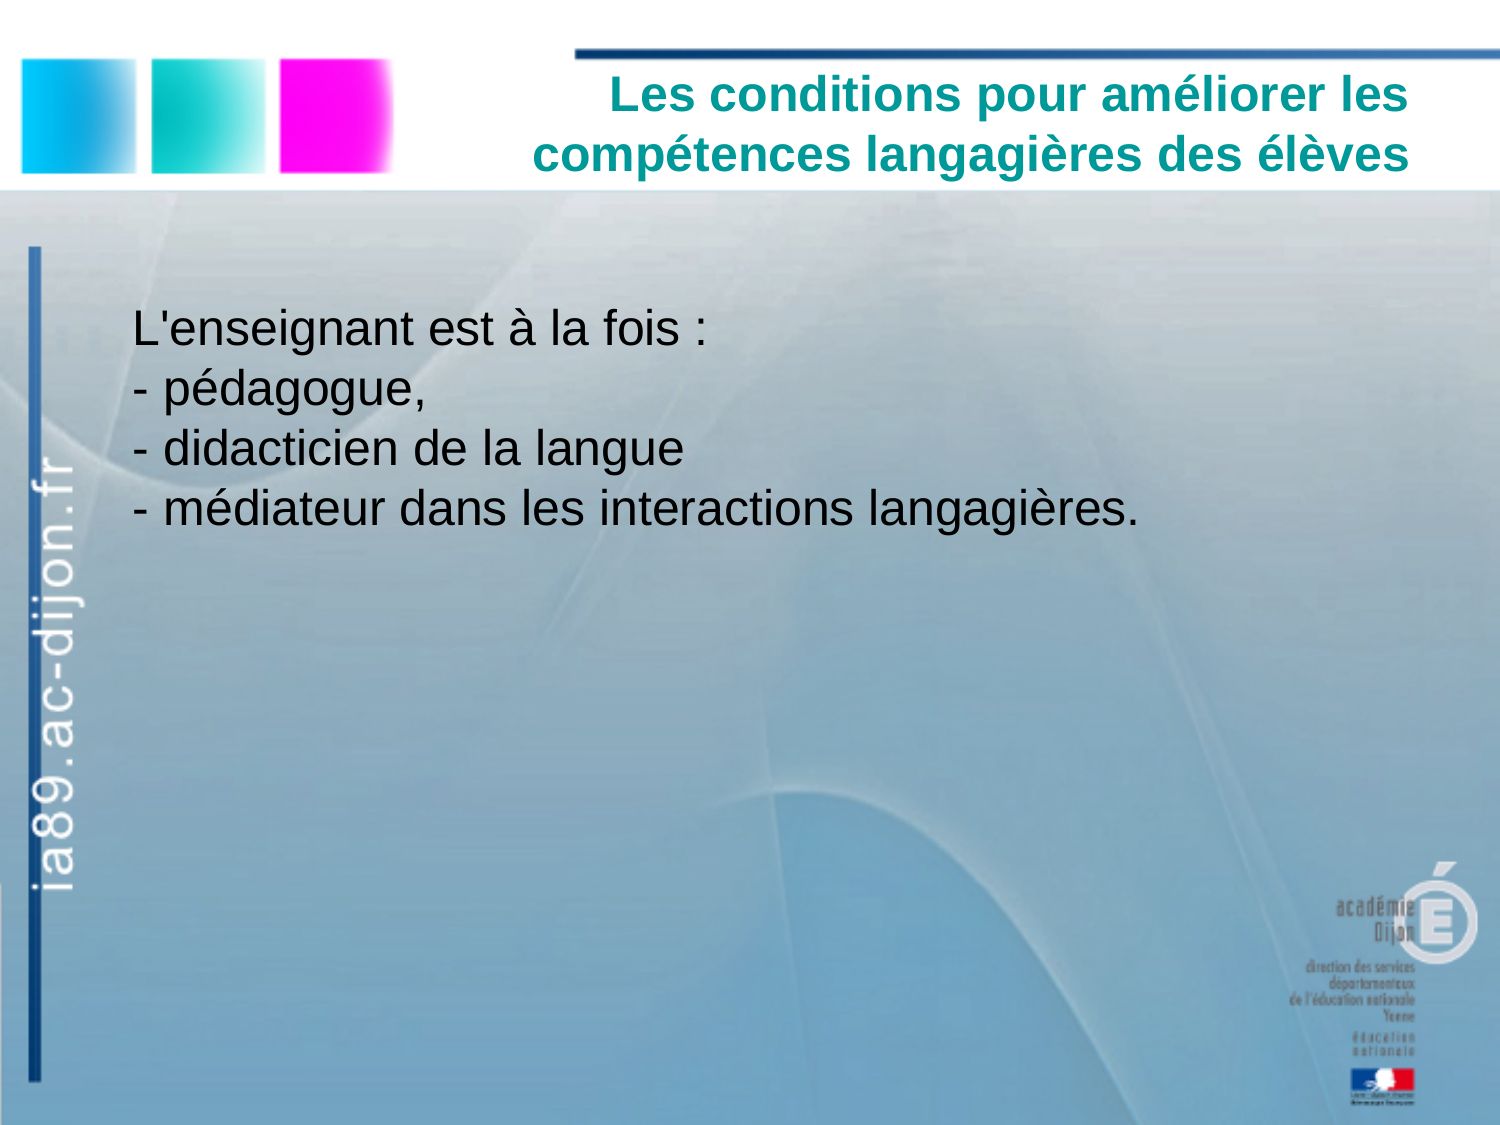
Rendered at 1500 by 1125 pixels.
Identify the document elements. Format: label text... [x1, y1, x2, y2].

title Les conditions pour améliorer les compétences langagières des élèves [454, 42, 1426, 200]
picture [0, 0, 1500, 1125]
text_box L'enseignant est à la fois : - pédagogue, - didacticien de la langue - médiateur dans les interactions langagières. [118, 288, 1418, 716]
